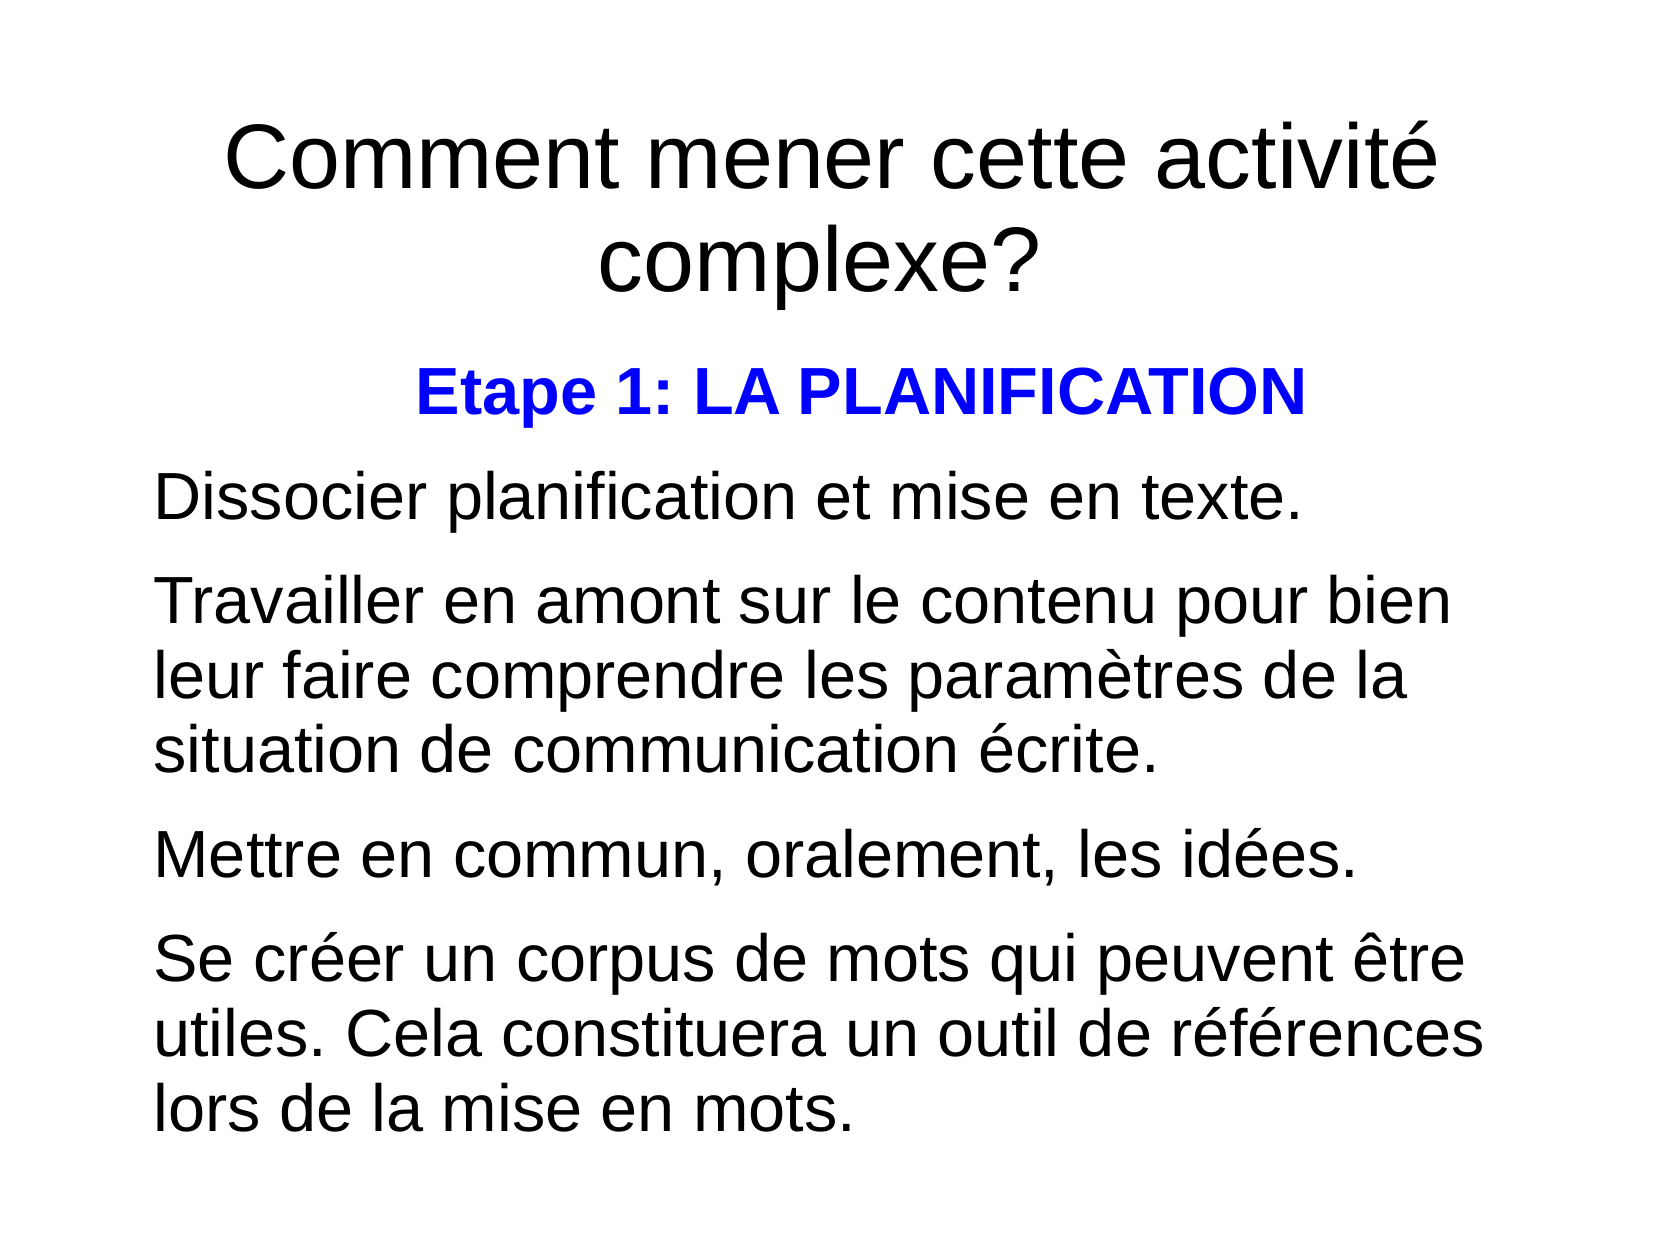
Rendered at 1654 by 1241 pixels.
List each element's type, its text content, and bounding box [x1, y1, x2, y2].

title Comment mener cette activité complexe? [88, 105, 1577, 414]
list Etape 1: LA PLANIFICATION Dissocier planification et mise en texte. Travailler en amont sur le contenu pour bien leur faire comprendre les paramètres de la situation de communication écrite. Mettre en commun, oralement, les idées. Se créer un corpus de mots qui peuvent être utiles. Cela constituera un outil de références lors de la mise en mots. [82, 354, 1571, 1146]
